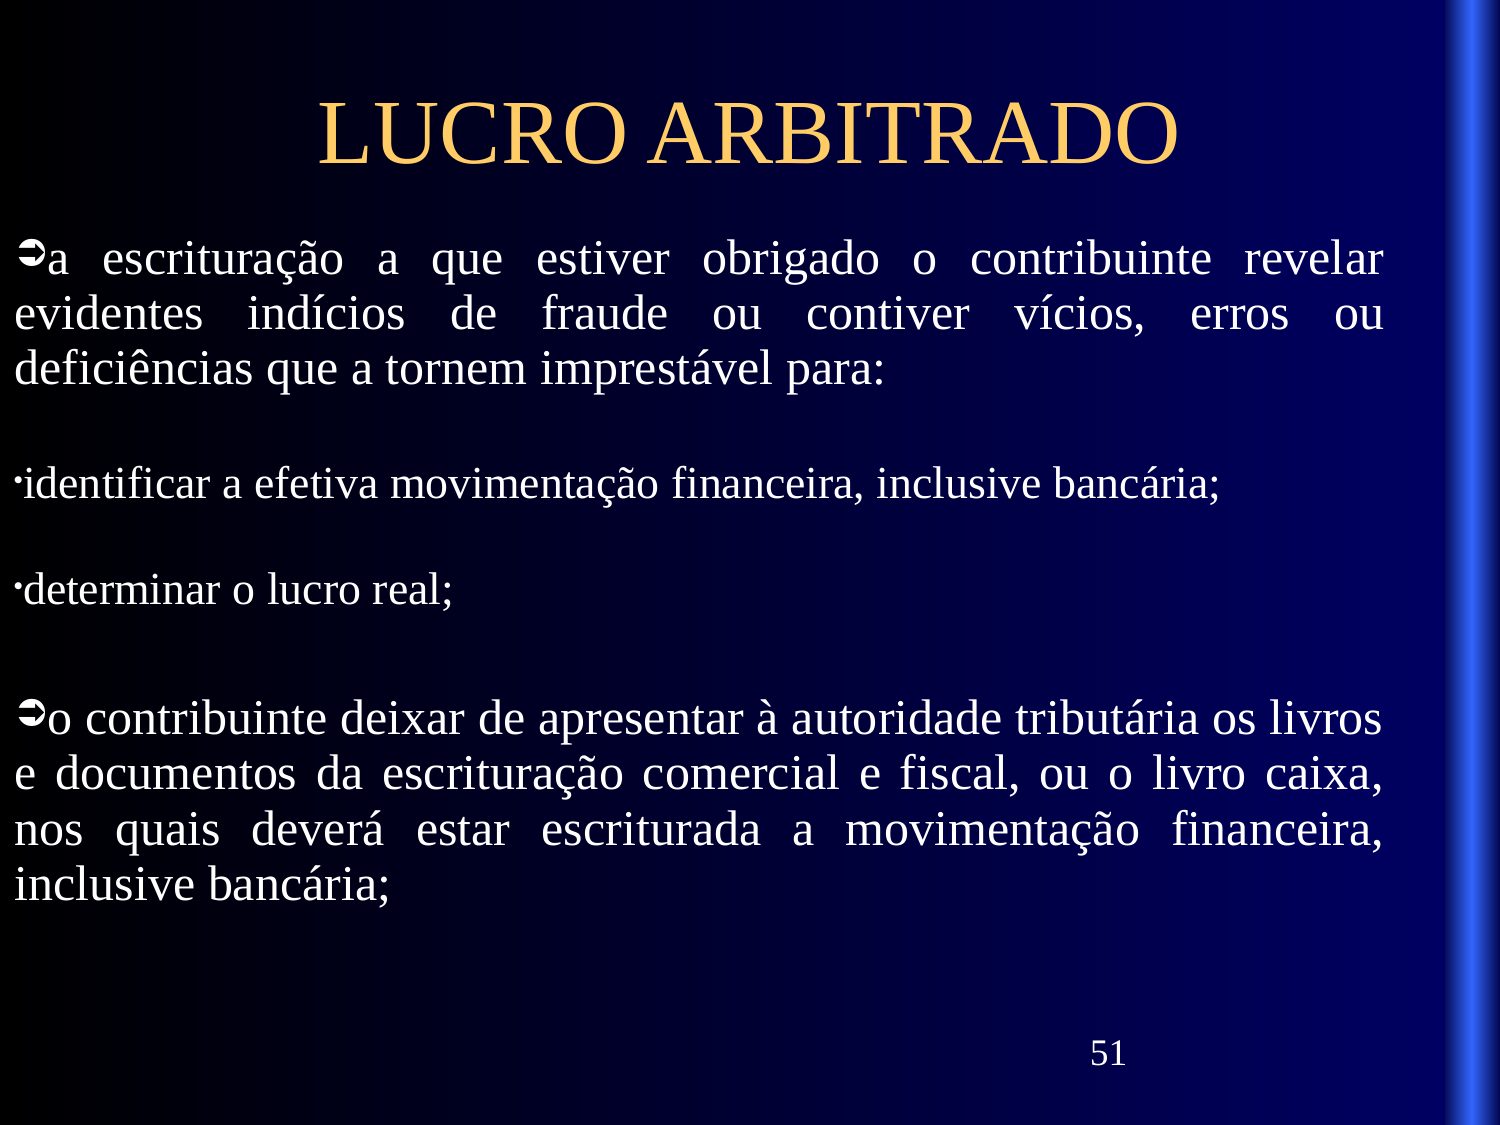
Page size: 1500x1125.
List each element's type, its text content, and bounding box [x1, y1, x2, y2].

title LUCRO ARBITRADO [112, 64, 1388, 190]
text_box a escrituração a que estiver obrigado o contribuinte revelar evidentes indícios de fraude ou contiver vícios, erros ou deficiências que a tornem imprestável para: identificar a efetiva movimentação financeira, inclusive bancária; determinar o lucro real; o contribuinte deixar de apresentar à autoridade tributária os livros e documentos da escrituração comercial e fiscal, ou o livro caixa, nos quais deverá estar escriturada a movimentação financeira, inclusive bancária; [0, 222, 1401, 1061]
